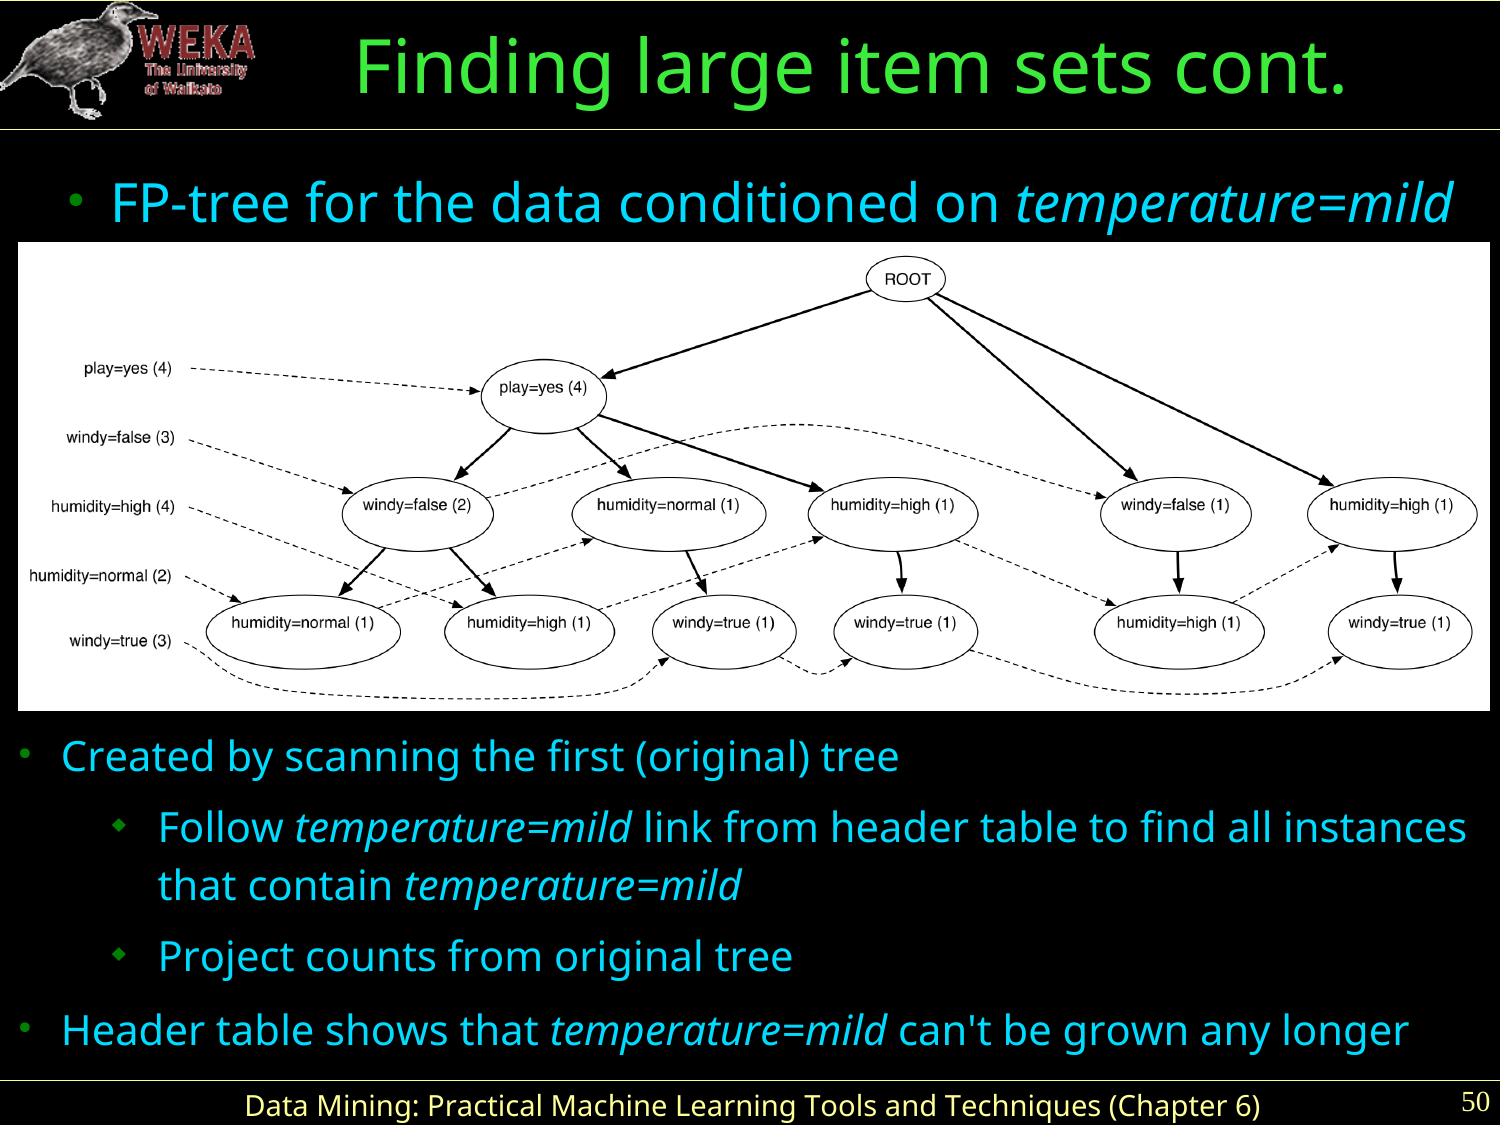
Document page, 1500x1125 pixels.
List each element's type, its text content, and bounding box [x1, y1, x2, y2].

title Finding large item sets cont. [353, 0, 1485, 159]
list Created by scanning the first (original) tree Follow temperature=mild link from header table to find all instances that contain temperature=mild Project counts from original tree Header table shows that temperature=mild can't be grown any longer [18, 726, 1480, 1008]
picture [18, 242, 1490, 711]
picture [0, 1, 266, 129]
list FP-tree for the data conditioned on temperature=mild [67, 164, 1485, 242]
